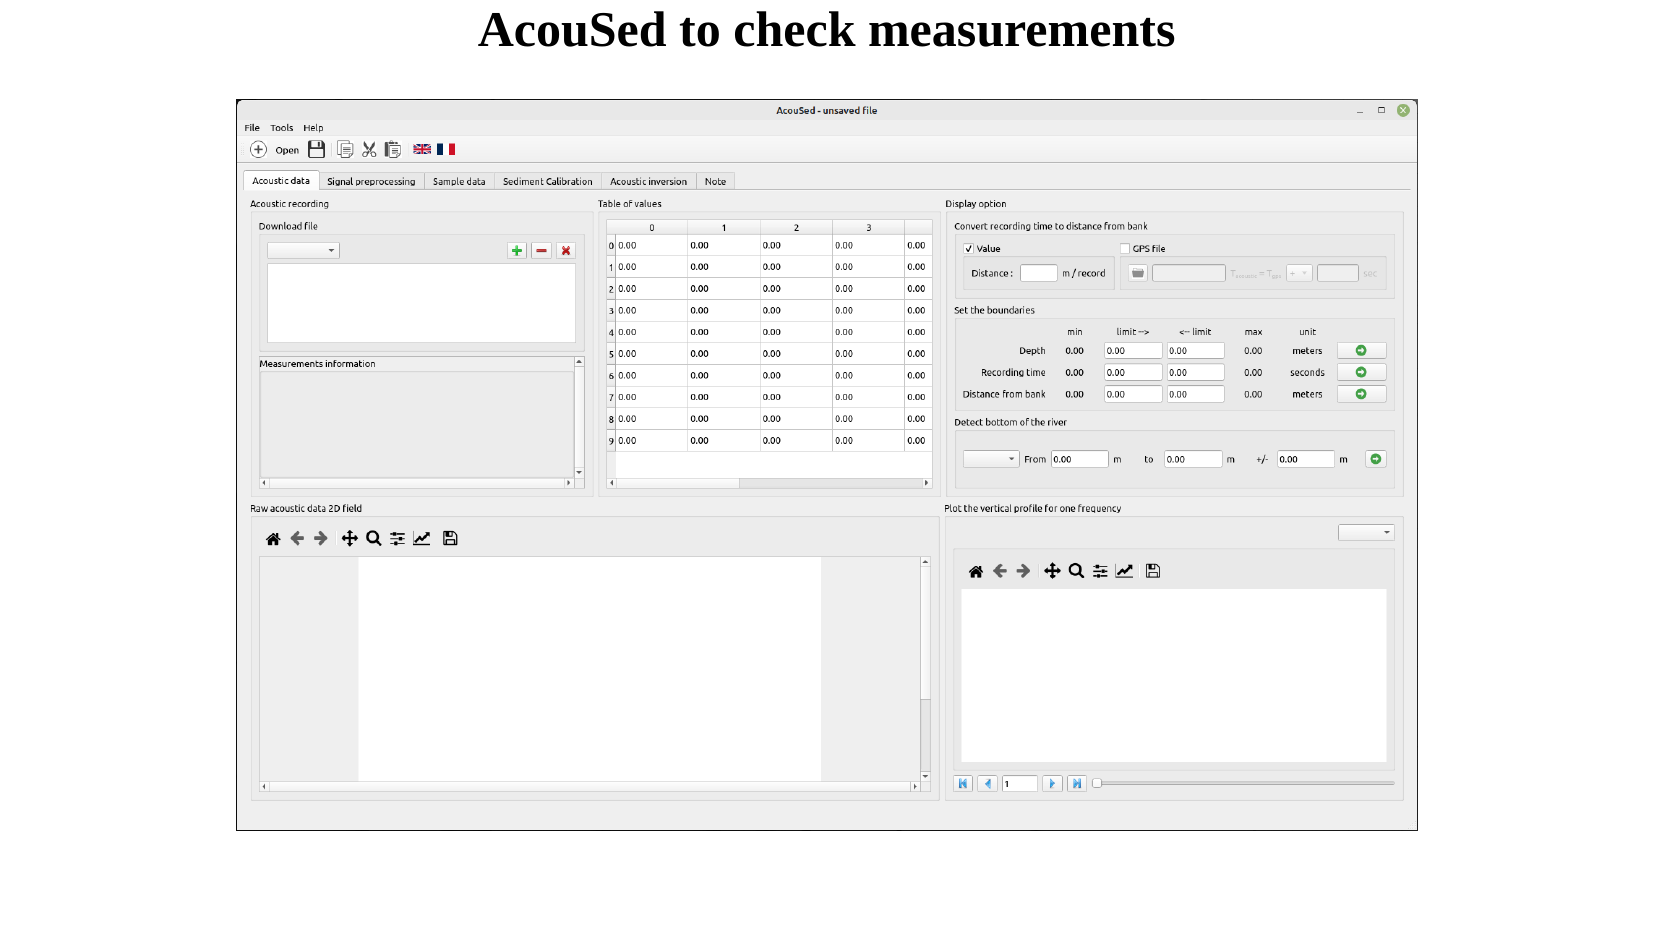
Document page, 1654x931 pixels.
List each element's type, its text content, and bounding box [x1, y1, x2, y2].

picture [236, 99, 1418, 831]
text_box AcouSed to check measurements [0, 0, 1654, 65]
